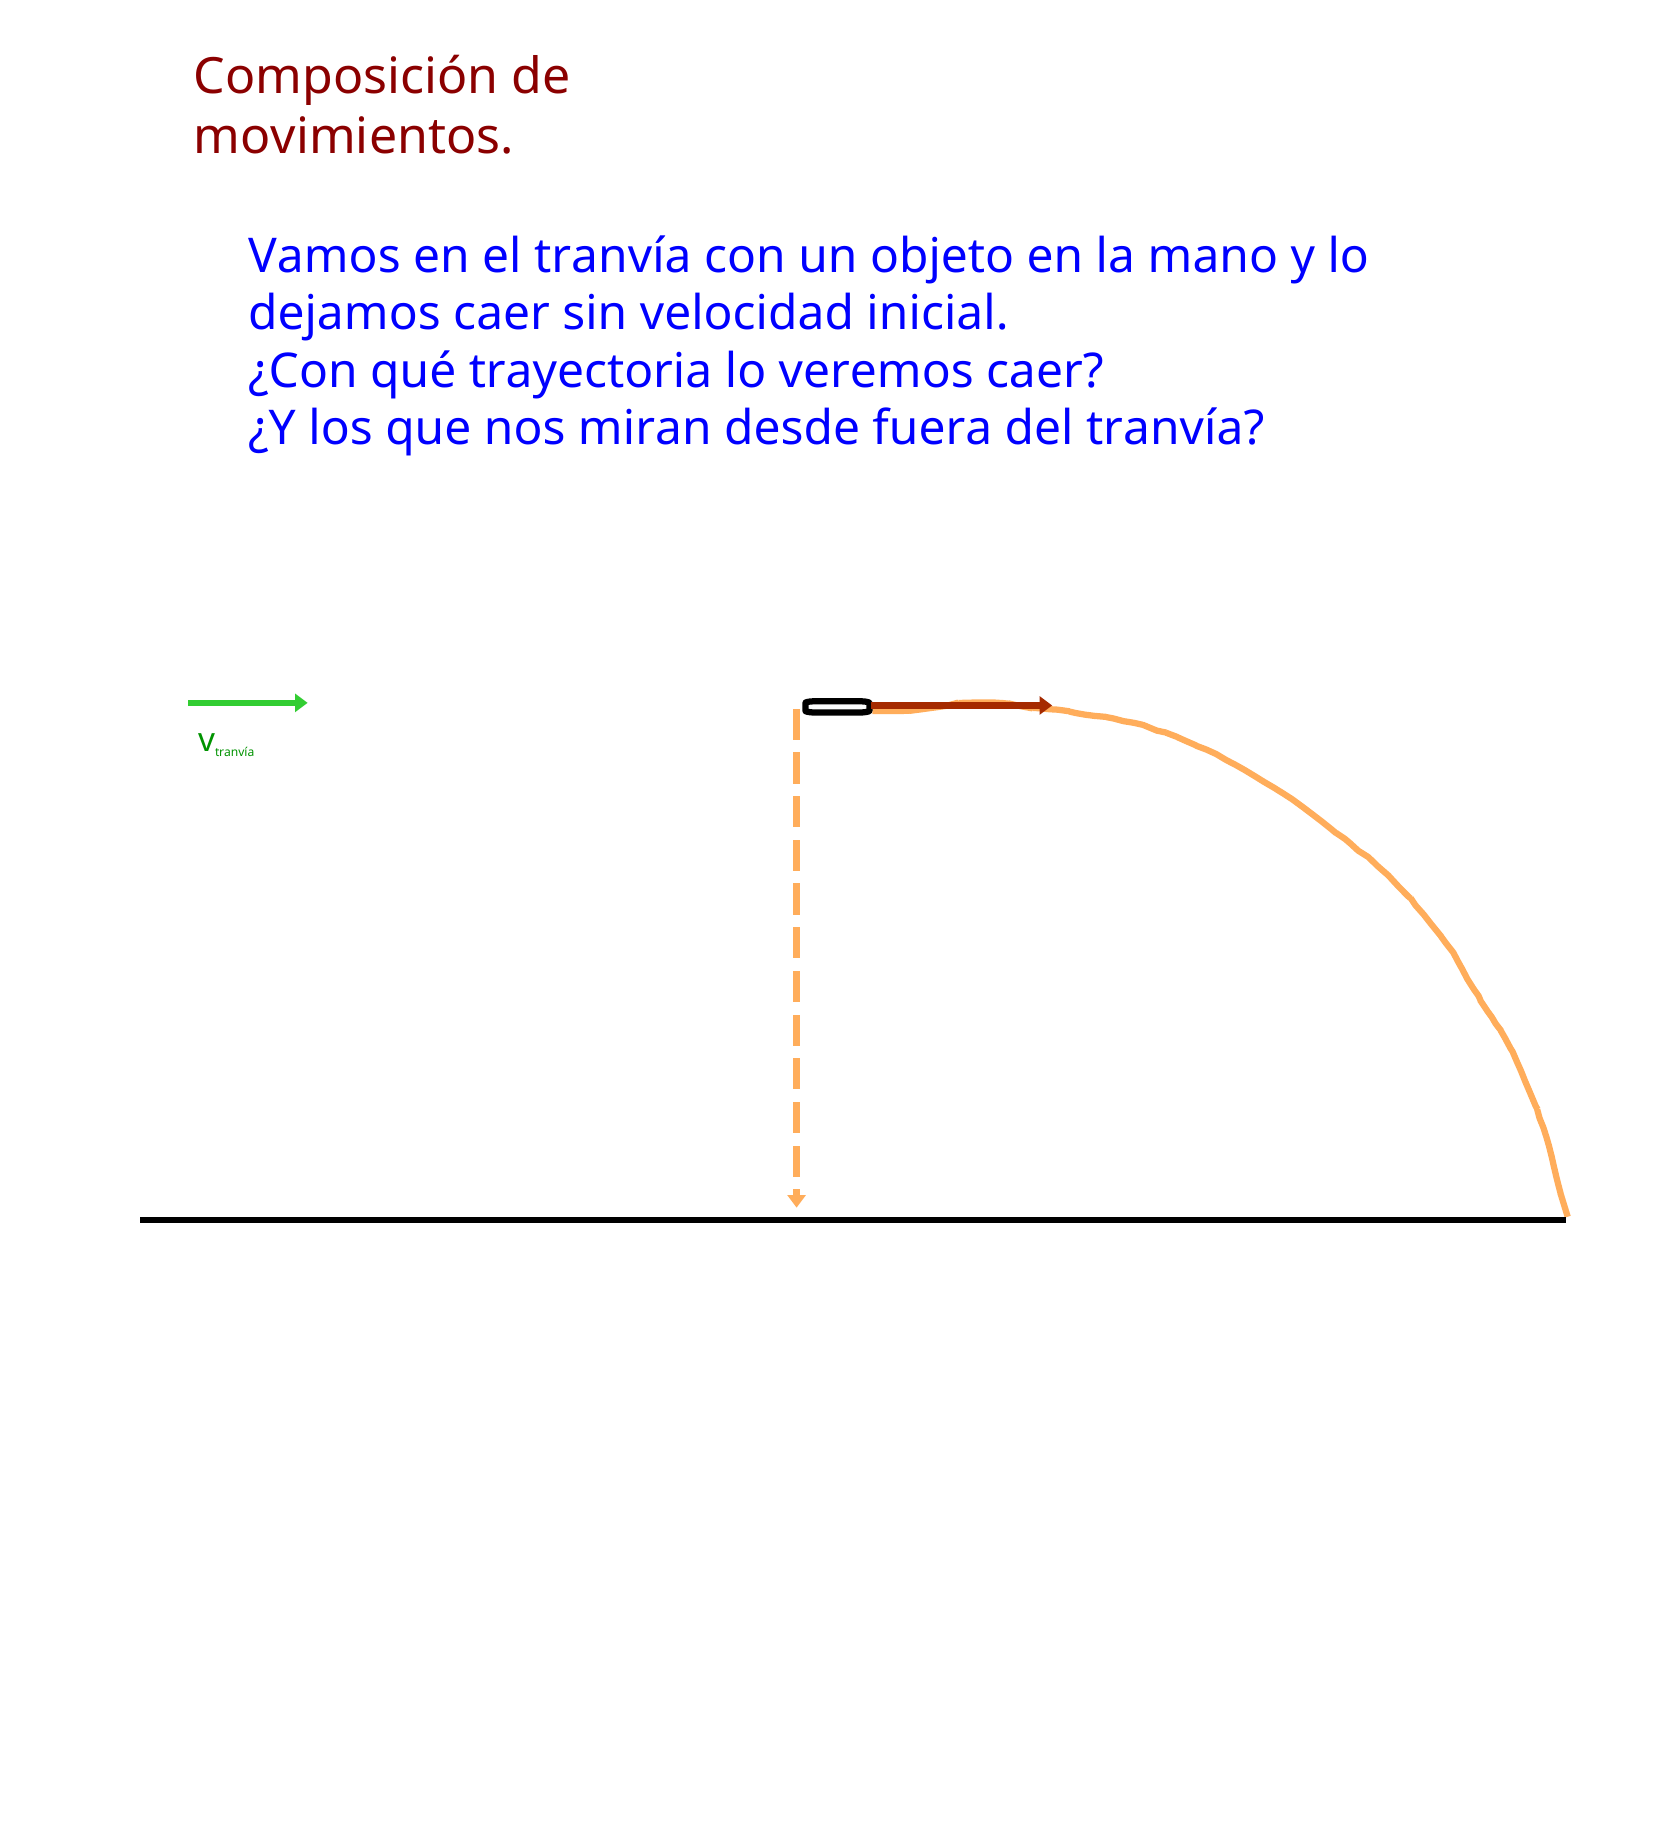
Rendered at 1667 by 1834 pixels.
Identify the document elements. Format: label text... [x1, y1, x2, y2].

text_box Composición de movimientos. [179, 35, 917, 171]
text_box [805, 701, 870, 713]
text_box vtranvía [183, 710, 334, 767]
text_box Vamos en el tranvía con un objeto en la mano y lo dejamos caer sin velocidad inicial. ¿Con qué trayectoria lo veremos caer? ¿Y los que nos miran desde fuera del tranvía? [233, 216, 1542, 462]
